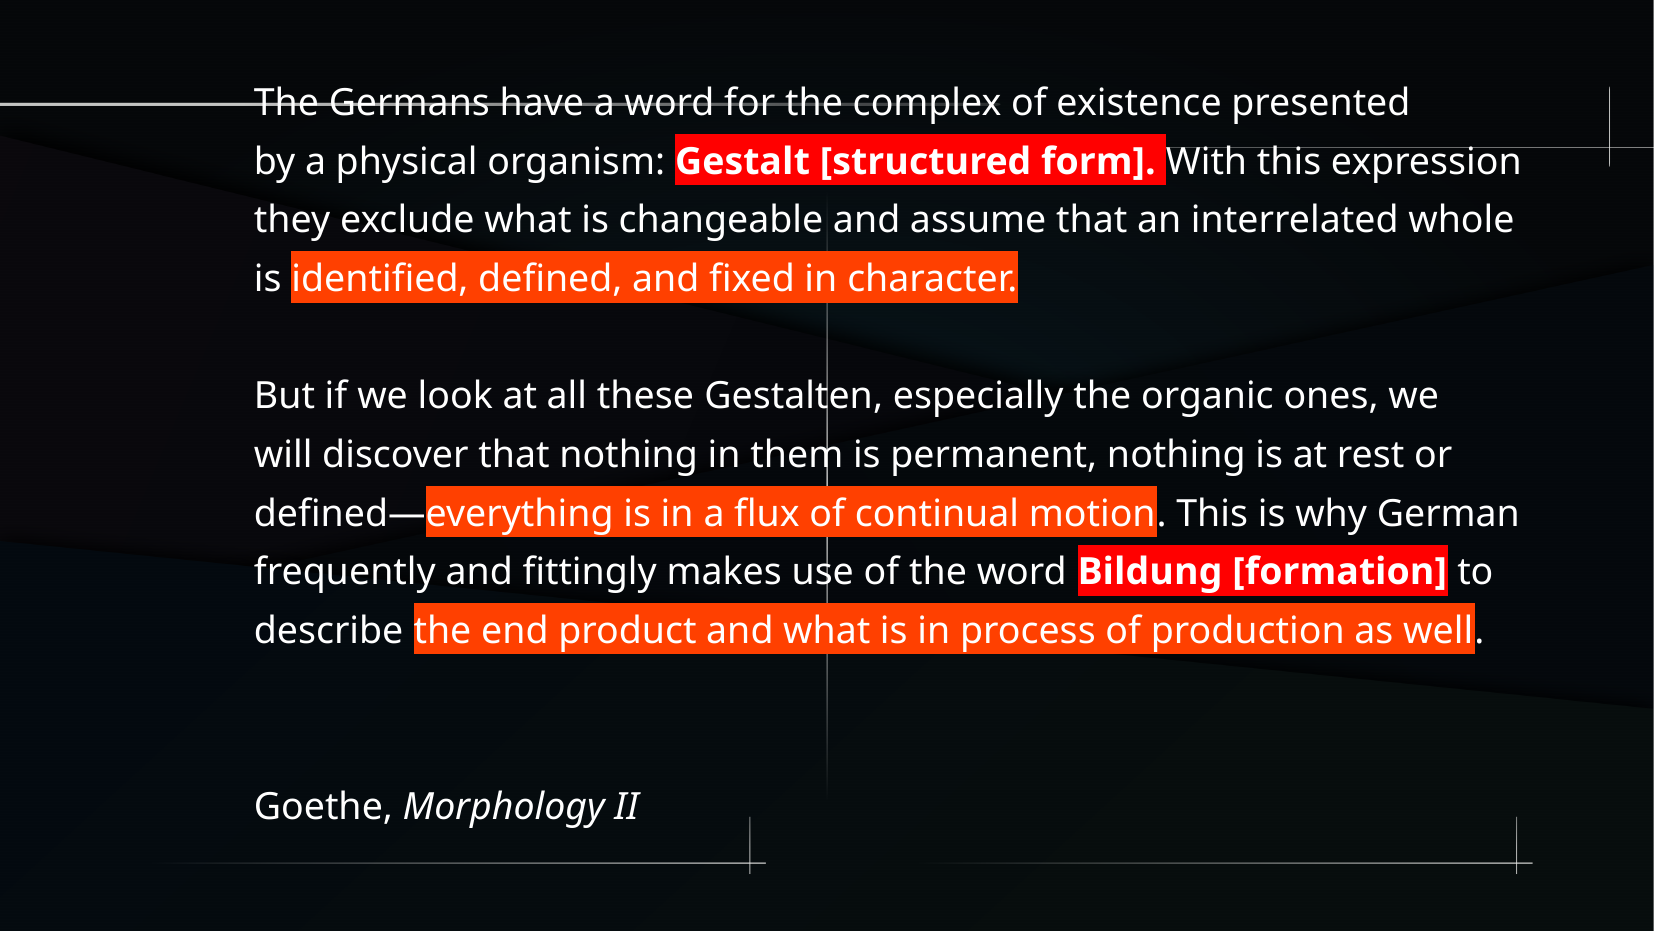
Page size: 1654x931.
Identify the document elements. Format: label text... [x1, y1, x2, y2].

picture [364, 156, 375, 167]
picture [626, 156, 636, 167]
picture [1229, 156, 1240, 167]
title The Germans have a word for the complex of existence presented by a physical organism: Gestalt [structured form]. With this expression they exclude what is changeable and assume that an interrelated whole is identified, defined, and fixed in character. But if we look at all these Gestalten, especially the organic ones, we will discover that nothing in them is permanent, nothing is at rest or defined—everything is in a flux of continual motion. This is why German frequently and fittingly makes use of the word Bildung [formation] to describe the end product and what is in process of production as well. Goethe, Morphology II [253, 167, 1654, 731]
picture [1377, 156, 1389, 167]
picture [575, 156, 586, 167]
picture [1414, 156, 1424, 162]
picture [1504, 156, 1515, 167]
picture [1480, 156, 1492, 167]
picture [0, 0, 1654, 931]
picture [1166, 151, 1171, 167]
picture [1276, 156, 1287, 167]
picture [492, 156, 504, 167]
picture [259, 156, 271, 167]
picture [639, 156, 649, 167]
picture [1178, 152, 1187, 167]
picture [341, 156, 353, 167]
picture [1336, 156, 1346, 162]
picture [530, 156, 542, 167]
